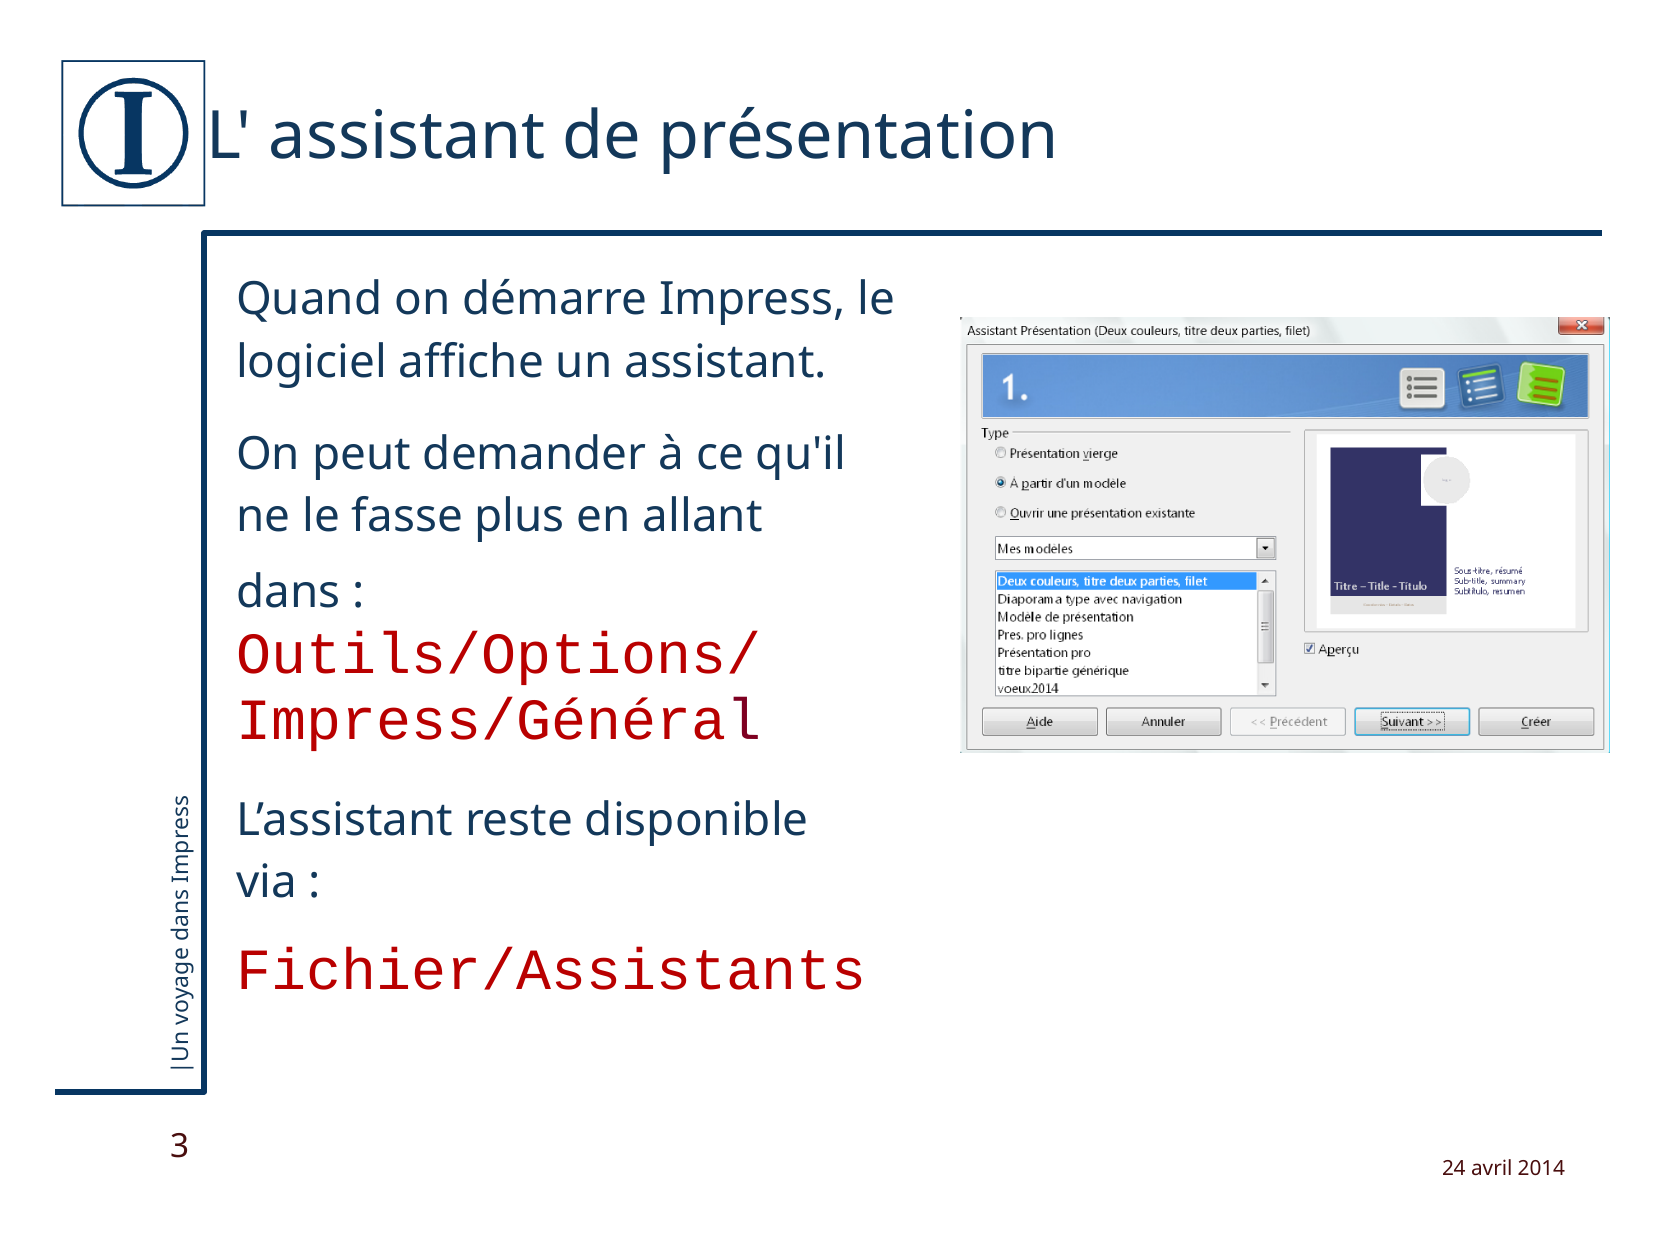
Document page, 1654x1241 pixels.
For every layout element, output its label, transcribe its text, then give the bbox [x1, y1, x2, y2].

list Quand on démarre Impress, le logiciel affiche un assistant. On peut demander à ce qu'il ne le fasse plus en allant dans : Outils/Options/ Impress/Général L’assistant reste disponible via : Fichier/Assistants [236, 265, 899, 1093]
title L' assistant de présentation [206, 59, 1565, 207]
picture [59, 58, 207, 207]
picture [960, 317, 1610, 754]
